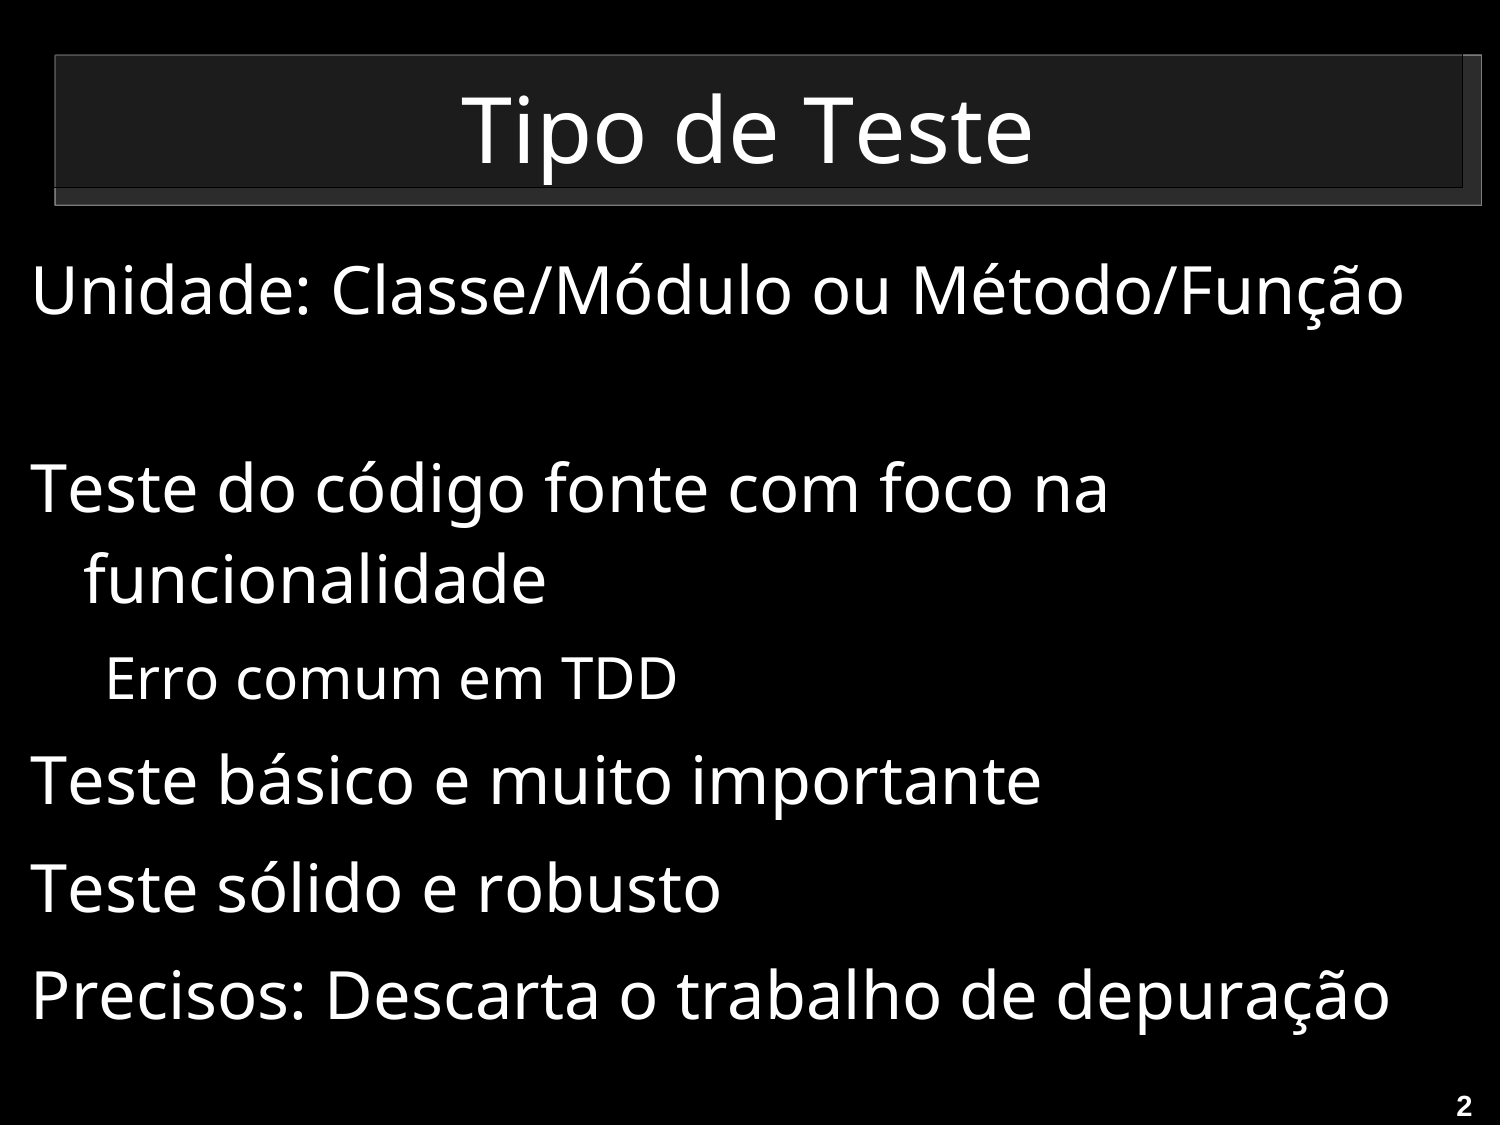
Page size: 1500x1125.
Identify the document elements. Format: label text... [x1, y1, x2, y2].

list Unidade: Classe/Módulo ou Método/Função Teste do código fonte com foco na funcionalidade Erro comum em TDD Teste básico e muito importante Teste sólido e robusto Precisos: Descarta o trabalho de depuração [29, 243, 1469, 1087]
title Tipo de Teste [29, 31, 1469, 226]
